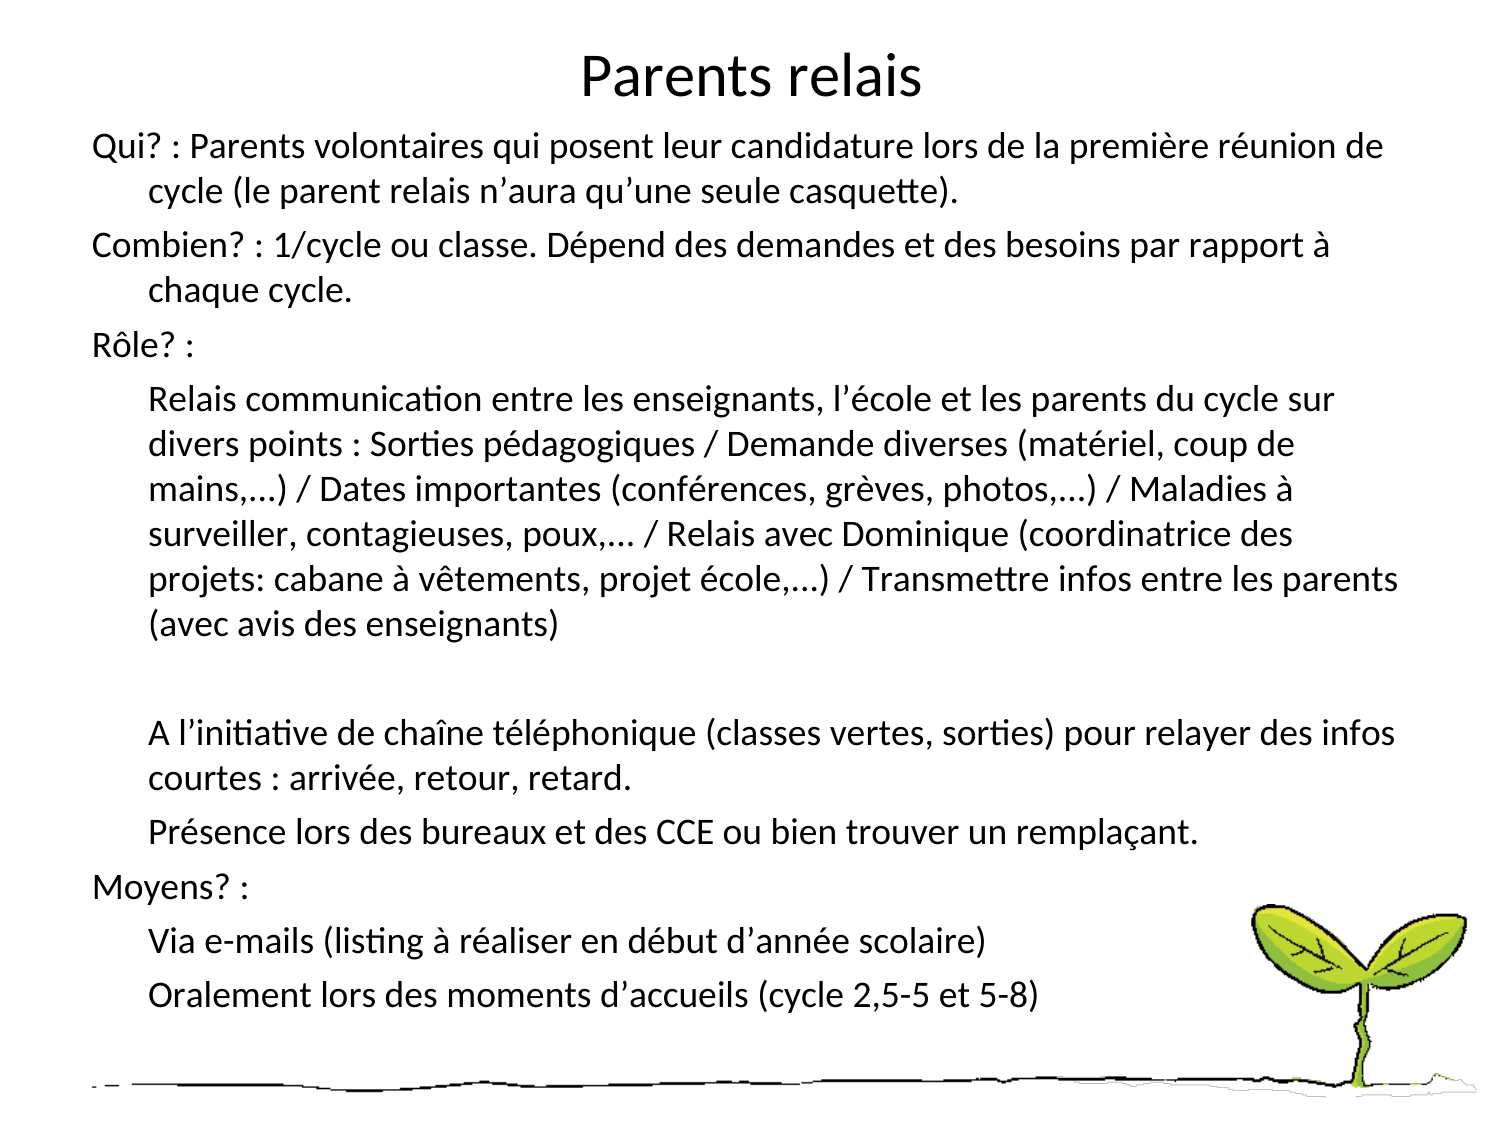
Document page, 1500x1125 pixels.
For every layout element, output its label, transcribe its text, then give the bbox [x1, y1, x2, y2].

title Parents relais [76, 19, 1427, 113]
list Qui? : Parents volontaires qui posent leur candidature lors de la première réunion de cycle (le parent relais n’aura qu’une seule casquette). Combien? : 1/cycle ou classe. Dépend des demandes et des besoins par rapport à chaque cycle. Rôle? : Relais communication entre les enseignants, l’école et les parents du cycle sur divers points : Sorties pédagogiques / Demande diverses (matériel, coup de mains,...) / Dates importantes (conférences, grèves, photos,...) / Maladies à surveiller, contagieuses, poux,... / Relais avec Dominique (coordinatrice des projets: cabane à vêtements, projet école,...) / Transmettre infos entre les parents (avec avis des enseignants) A l’initiative de chaîne téléphonique (classes vertes, sorties) pour relayer des infos courtes : arrivée, retour, retard. Présence lors des bureaux et des CCE ou bien trouver un remplaçant. Moyens? : Via e-mails (listing à réaliser en début d’année scolaire) Oralement lors des moments d’accueils (cycle 2,5-5 et 5-8) [76, 113, 1427, 1035]
picture [88, 904, 1477, 1098]
